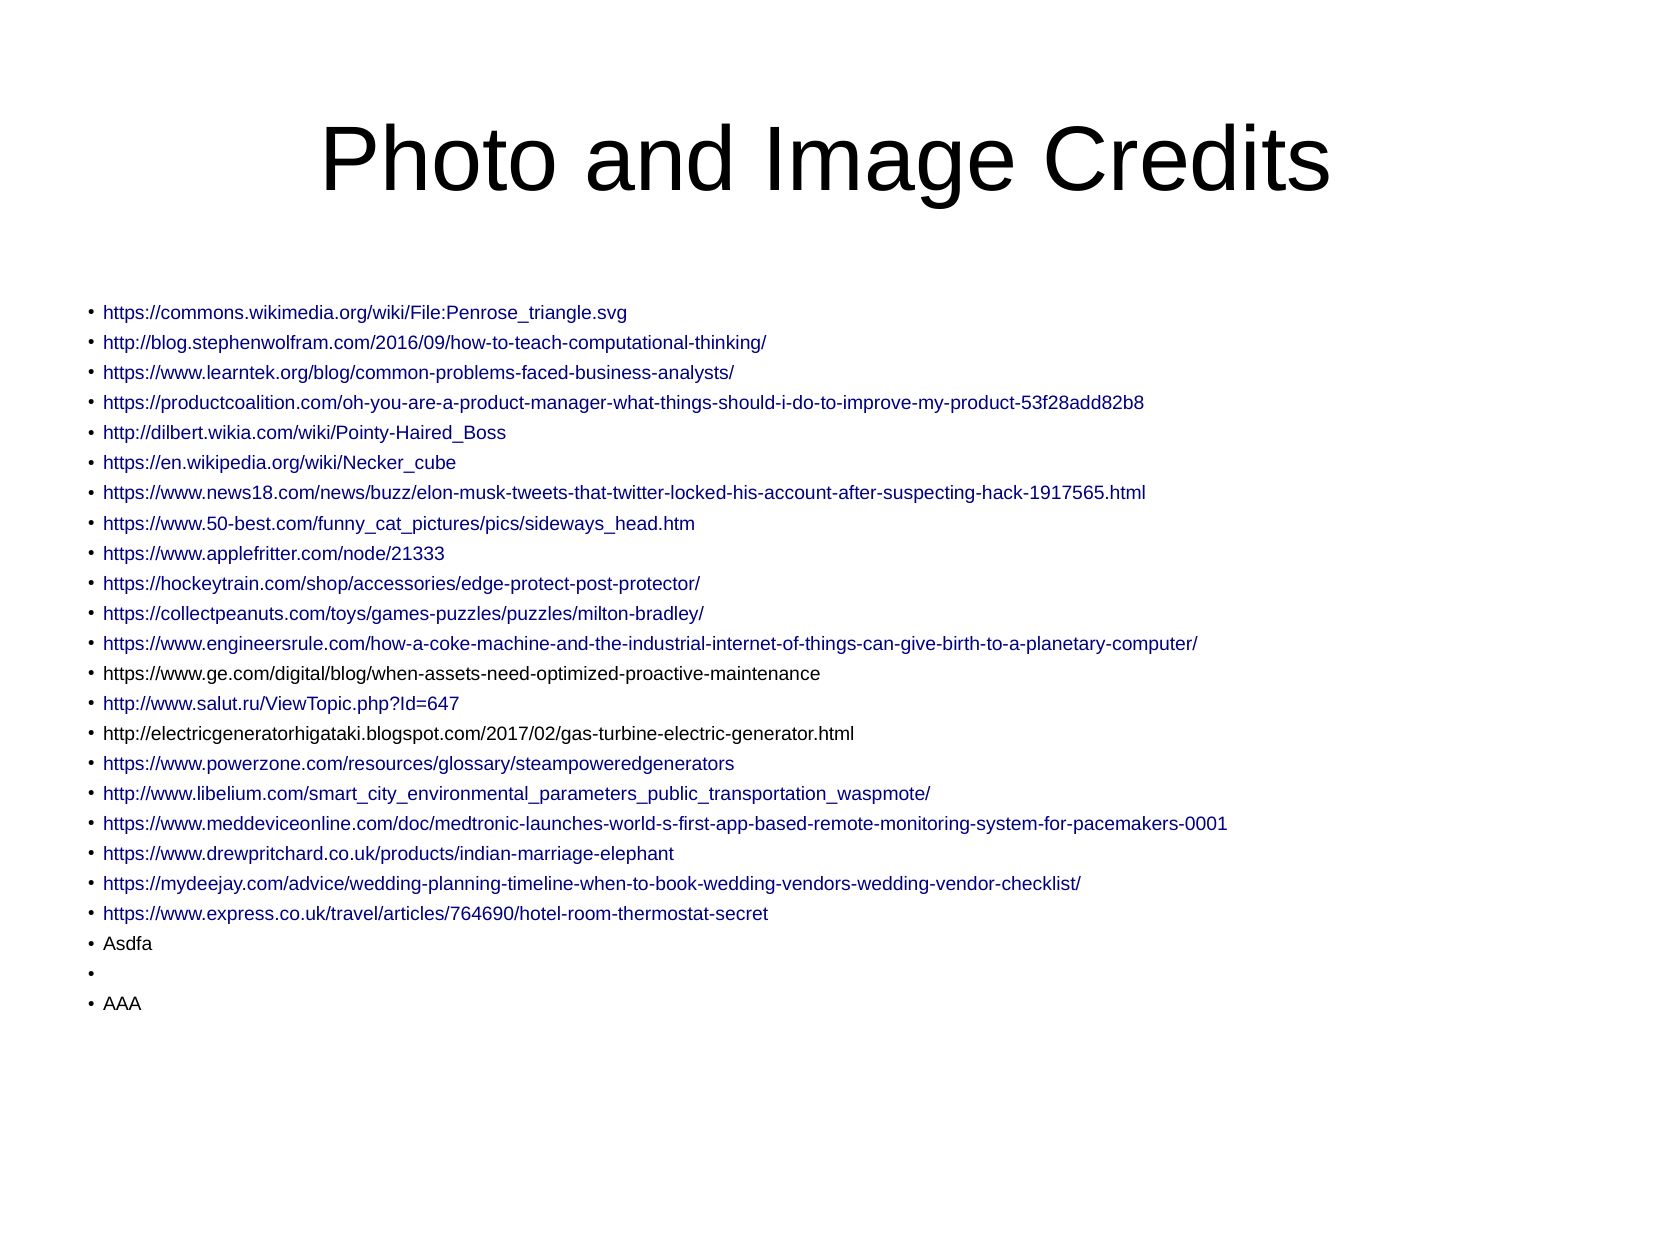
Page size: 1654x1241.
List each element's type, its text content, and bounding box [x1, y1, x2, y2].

title Photo and Image Credits [82, 55, 1571, 263]
list https://commons.wikimedia.org/wiki/File:Penrose_triangle.svg http://blog.stephenwolfram.com/2016/09/how-to-teach-computational-thinking/ https://www.learntek.org/blog/common-problems-faced-business-analysts/ https://productcoalition.com/oh-you-are-a-product-manager-what-things-should-i-do-to-improve-my-product-53f28add82b8 http://dilbert.wikia.com/wiki/Pointy-Haired_Boss https://en.wikipedia.org/wiki/Necker_cube https://www.news18.com/news/buzz/elon-musk-tweets-that-twitter-locked-his-account-after-suspecting-hack-1917565.html https://www.50-best.com/funny_cat_pictures/pics/sideways_head.htm https://www.applefritter.com/node/21333 https://hockeytrain.com/shop/accessories/edge-protect-post-protector/ https://collectpeanuts.com/toys/games-puzzles/puzzles/milton-bradley/ https://www.engineersrule.com/how-a-coke-machine-and-the-industrial-internet-of-things-can-give-birth-to-a-planetary-computer/ https://www.ge.com/digital/blog/when-assets-need-optimized-proactive-maintenance http://www.salut.ru/ViewTopic.php?Id=647 http://electricgeneratorhigataki.blogspot.com/2017/02/gas-turbine-electric-generator.html https://www.powerzone.com/resources/glossary/steampoweredgenerators http://www.libelium.com/smart_city_environmental_parameters_public_transportation_waspmote/ https://www.meddeviceonline.com/doc/medtronic-launches-world-s-first-app-based-remote-monitoring-system-for-pacemakers-0001 https://www.drewpritchard.co.uk/products/indian-marriage-elephant https://mydeejay.com/advice/wedding-planning-timeline-when-to-book-wedding-vendors-wedding-vendor-checklist/ https://www.express.co.uk/travel/articles/764690/hotel-room-thermostat-secret Asdfa AAA [82, 302, 1571, 1022]
